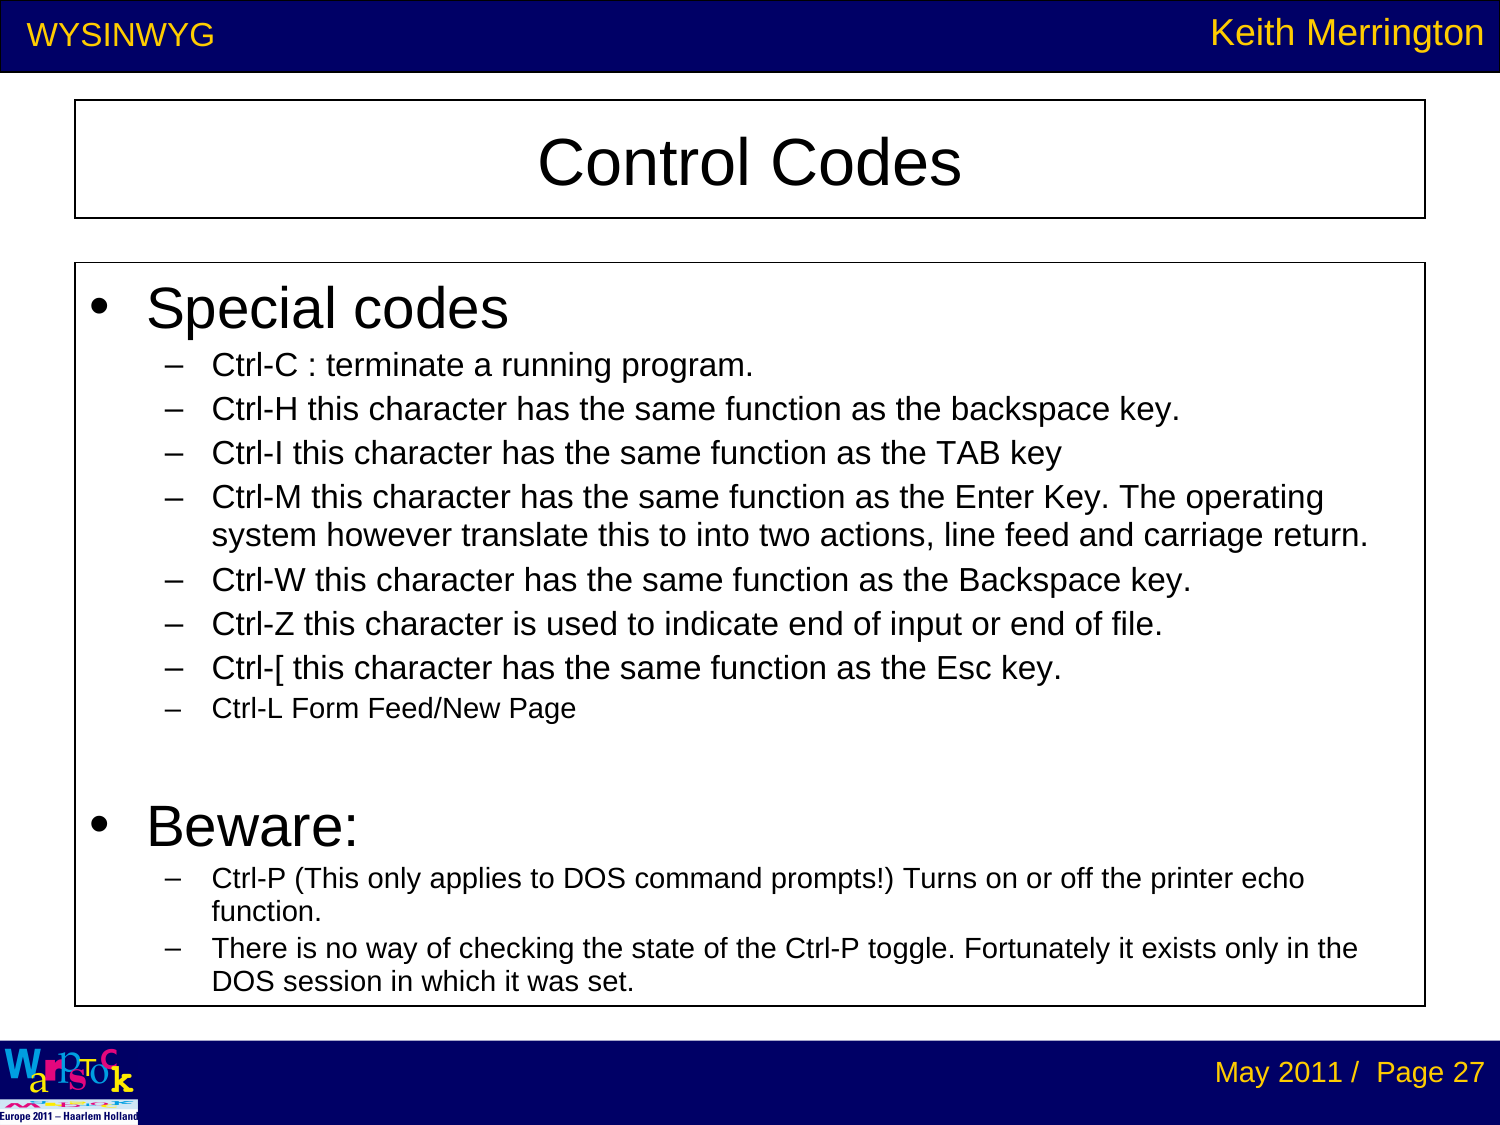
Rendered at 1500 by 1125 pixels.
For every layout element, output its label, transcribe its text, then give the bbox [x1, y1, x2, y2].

title Control Codes [75, 100, 1426, 219]
list Special codes Ctrl-C : terminate a running program. Ctrl-H this character has the same function as the backspace key. Ctrl-I this character has the same function as the TAB key Ctrl-M this character has the same function as the Enter Key. The operating system however translate this to into two actions, line feed and carriage return. Ctrl-W this character has the same function as the Backspace key. Ctrl-Z this character is used to indicate end of input or end of file. Ctrl-[ this character has the same function as the Esc key. Ctrl-L Form Feed/New Page Beware: Ctrl-P (This only applies to DOS command prompts!) Turns on or off the printer echo function. There is no way of checking the state of the Ctrl-P toggle. Fortunately it exists only in the DOS session in which it was set. [75, 262, 1426, 1006]
picture [0, 1042, 138, 1125]
